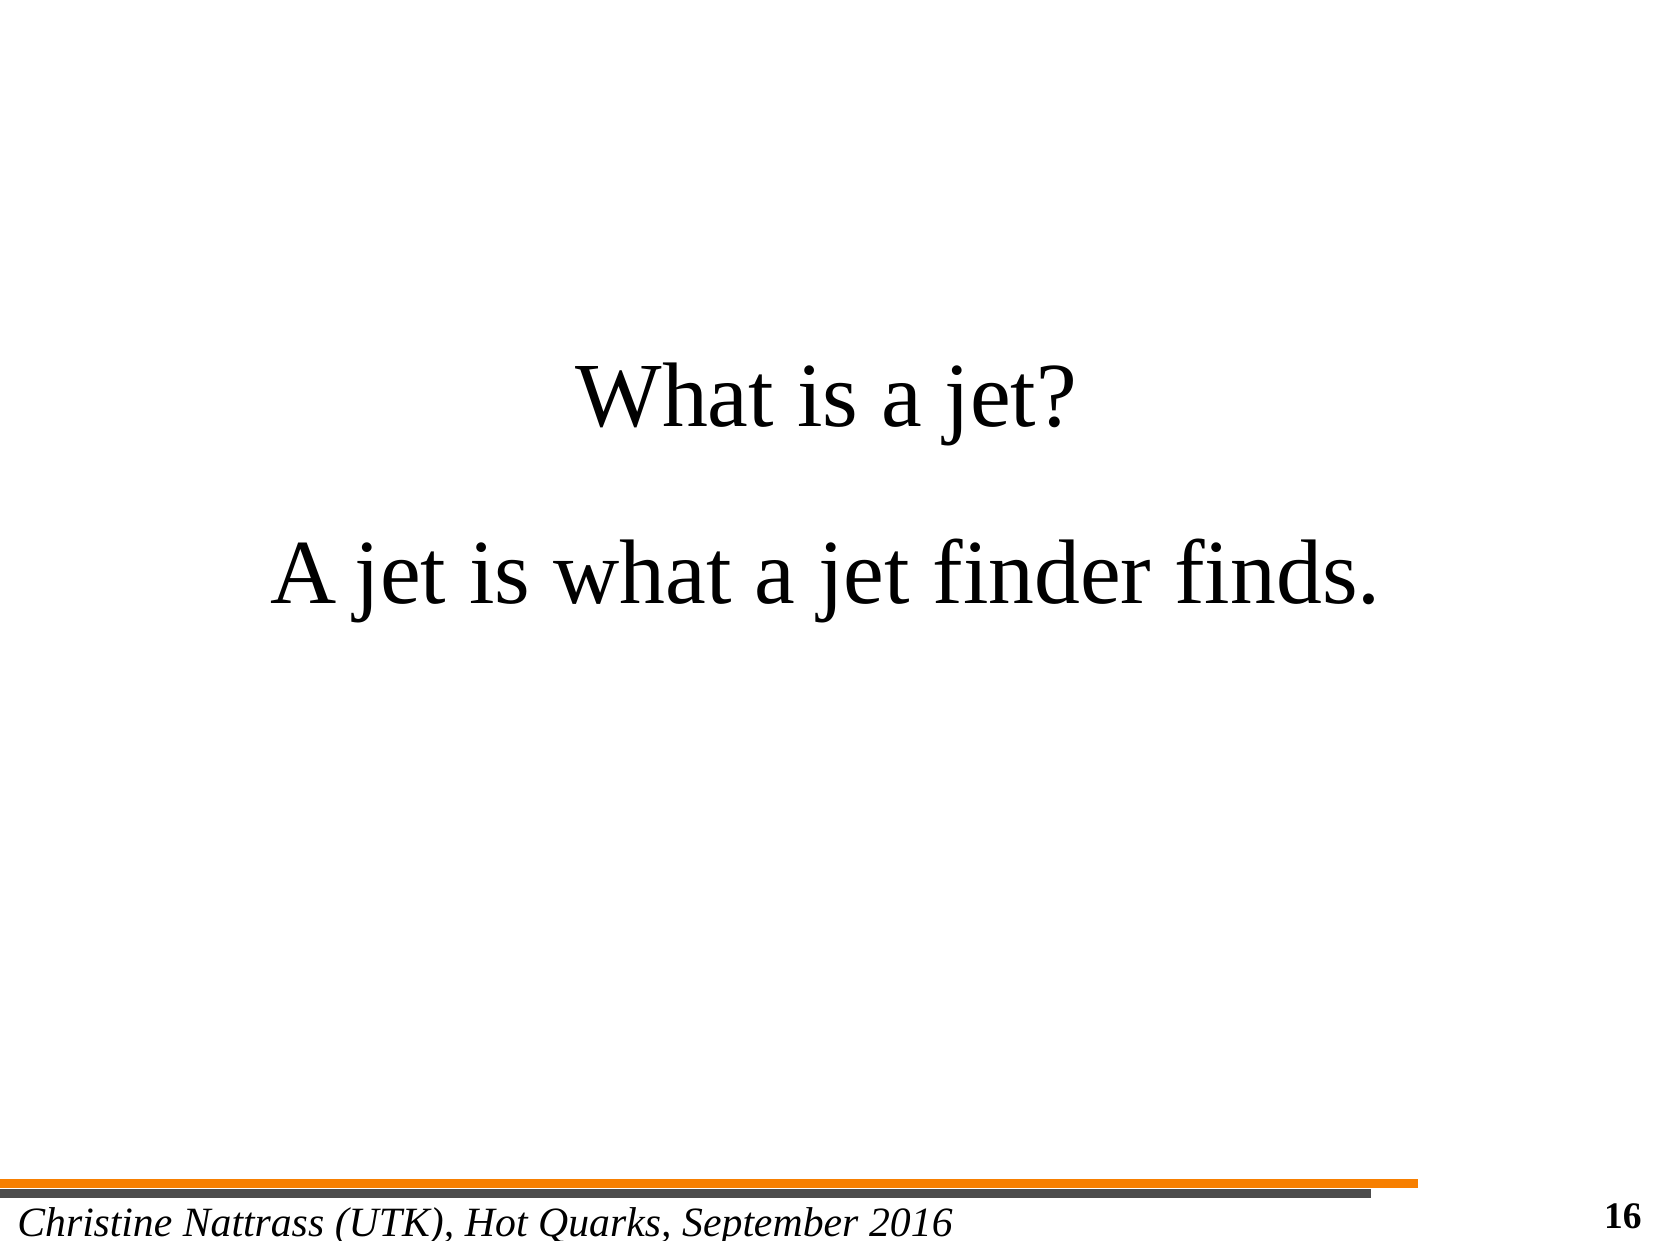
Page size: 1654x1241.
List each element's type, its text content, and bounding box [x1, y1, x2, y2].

title A jet is what a jet finder finds. [82, 468, 1571, 676]
title What is a jet? [82, 291, 1571, 468]
